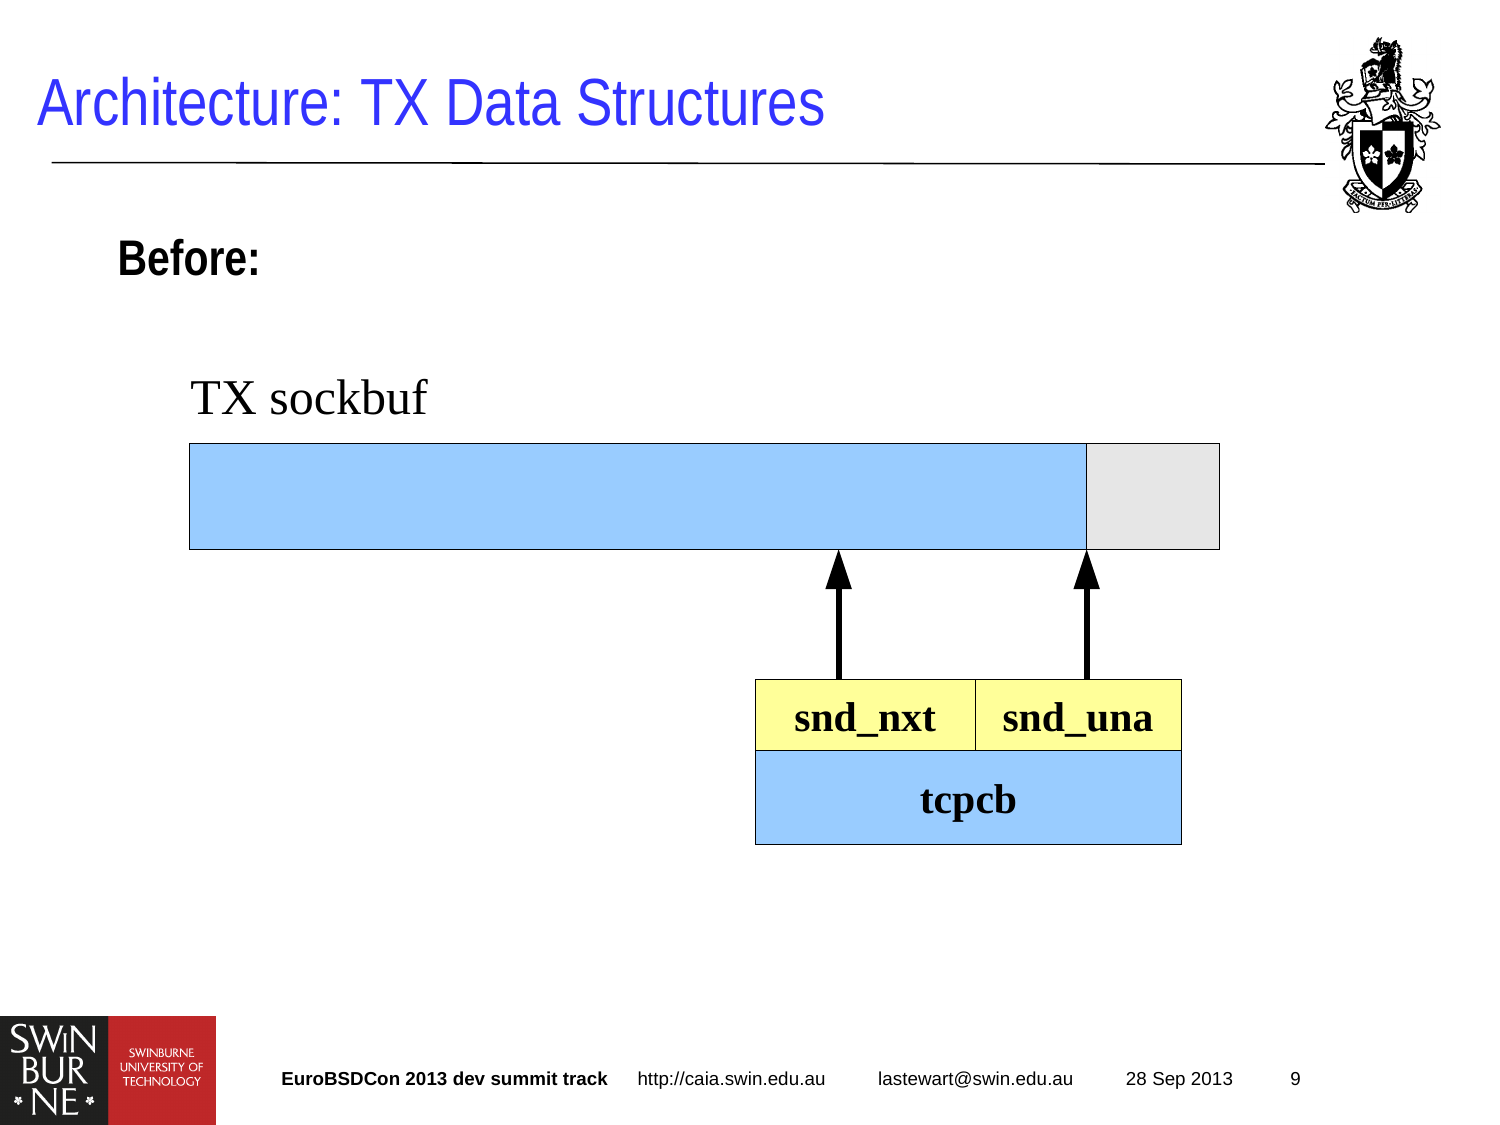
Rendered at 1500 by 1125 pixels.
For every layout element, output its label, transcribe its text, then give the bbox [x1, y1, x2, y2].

picture [0, 1016, 216, 1125]
text_box [189, 443, 1220, 550]
title Architecture: TX Data Structures [37, 58, 1325, 239]
text_box tcpcb [755, 750, 1182, 845]
text_box TX sockbuf [175, 357, 531, 433]
picture [1325, 37, 1441, 213]
text_box snd_una [975, 679, 1182, 750]
list Before: [71, 224, 376, 300]
text_box snd_nxt [755, 679, 975, 750]
